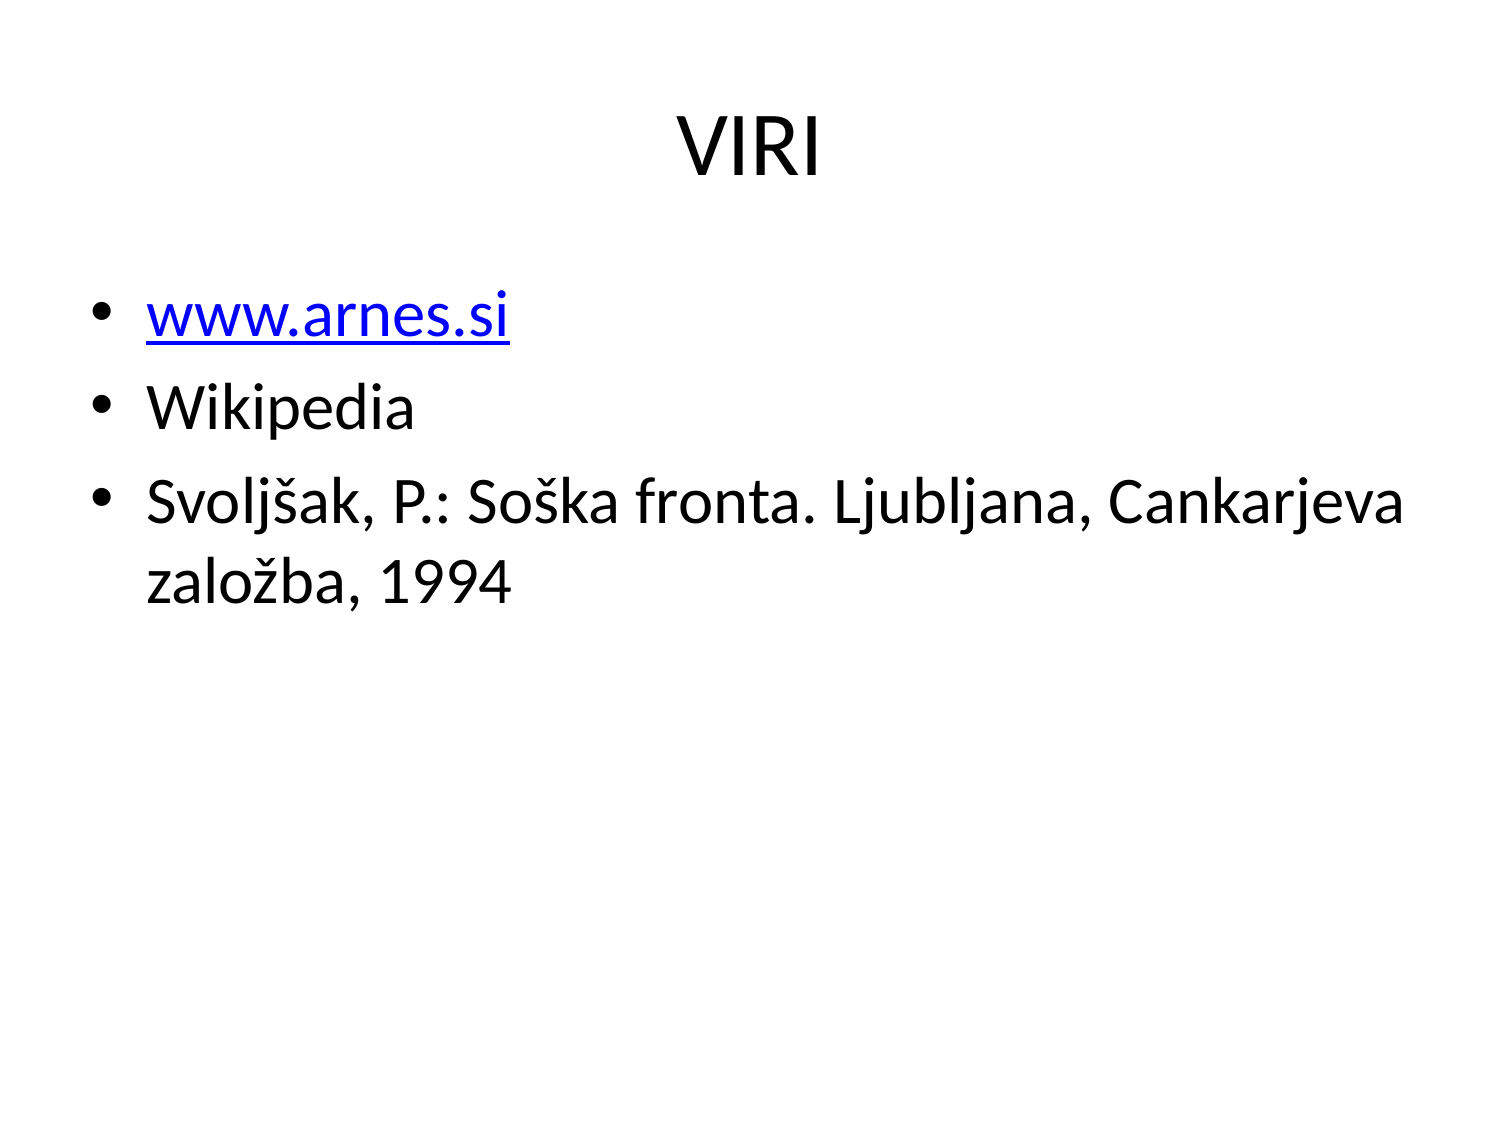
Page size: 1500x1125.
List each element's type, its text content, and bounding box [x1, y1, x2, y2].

title VIRI [75, 45, 1425, 233]
list www.arnes.si Wikipedia Svoljšak, P.: Soška fronta. Ljubljana, Cankarjeva založba, 1994 [75, 262, 1425, 1005]
